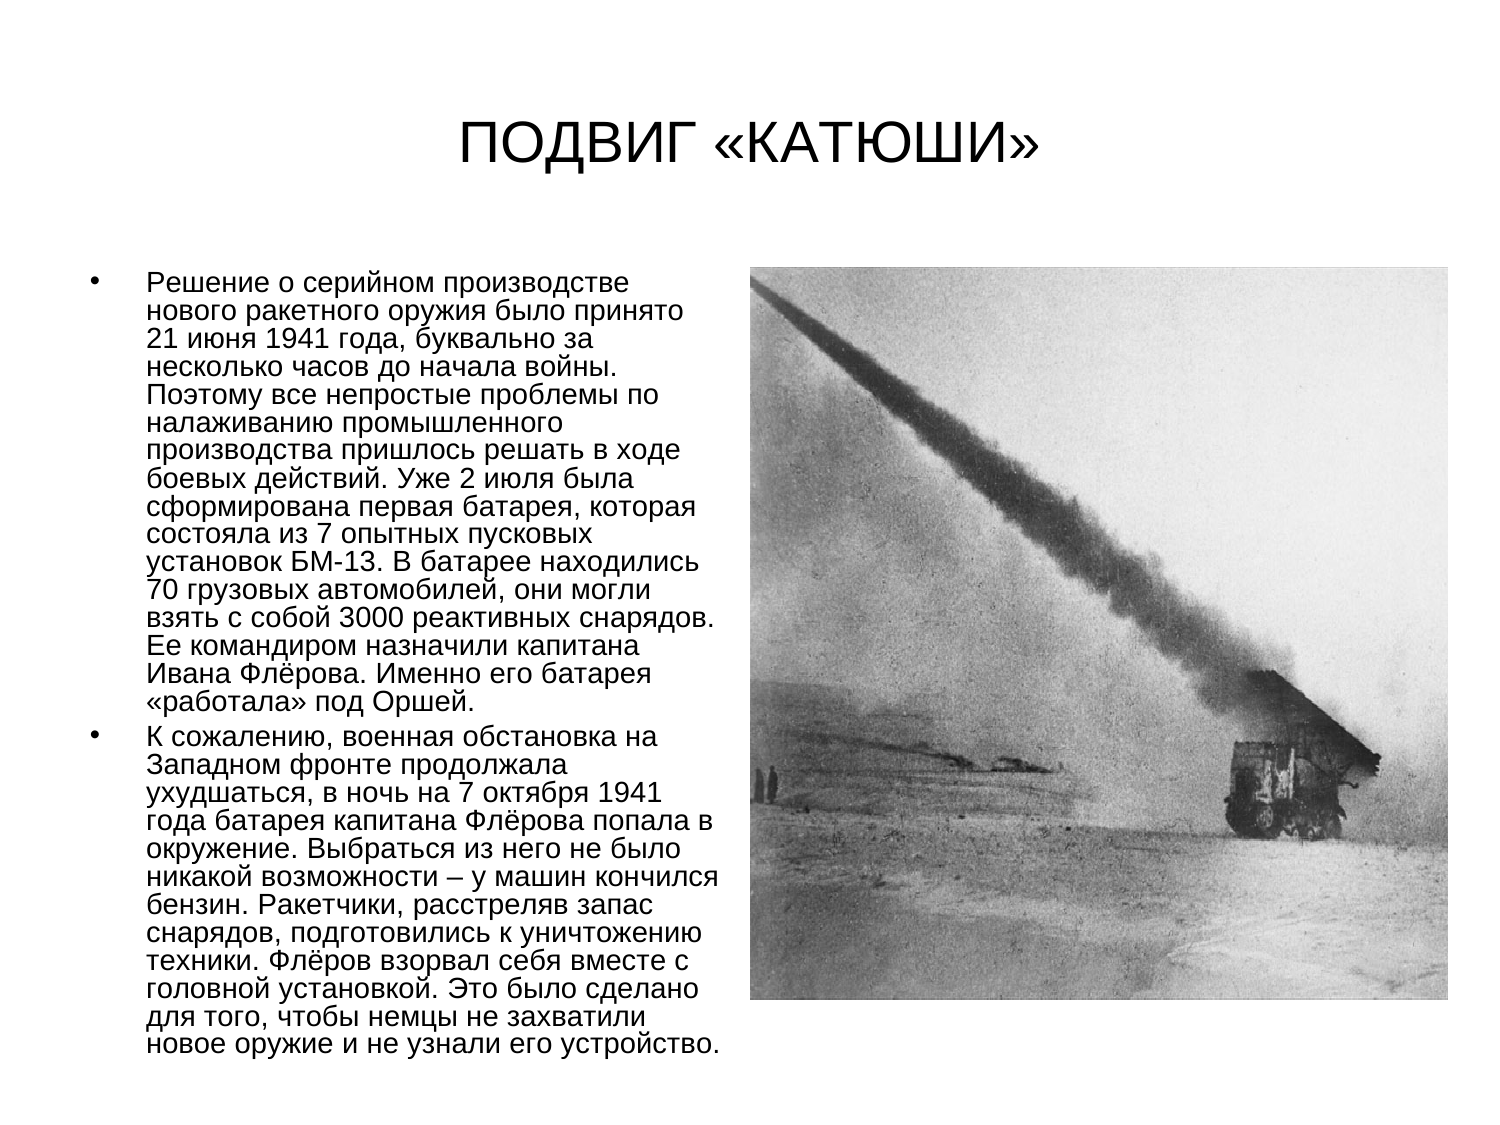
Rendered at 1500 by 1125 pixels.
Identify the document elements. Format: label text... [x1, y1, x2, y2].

list Решение о серийном производстве нового ракетного оружия было принято 21 июня 1941 года, буквально за несколько часов до начала войны. Поэтому все непростые проблемы по налаживанию промышленного производства пришлось решать в ходе боевых действий. Уже 2 июля была сформирована первая батарея, которая состояла из 7 опытных пусковых установок БМ-13. В батарее находились 70 грузовых автомобилей, они могли взять с собой 3000 реактивных снарядов. Ее командиром назначили капитана Ивана Флёрова. Именно его батарея «работала» под Оршей. К сожалению, военная обстановка на Западном фронте продолжала ухудшаться, в ночь на 7 октября 1941 года батарея капитана Флёрова попала в окружение. Выбраться из него не было никакой возможности – у машин кончился бензин. Ракетчики, расстреляв запас снарядов, подготовились к уничтожению техники. Флёров взорвал себя вместе с головной установкой. Это было сделано для того, чтобы немцы не захватили новое оружие и не узнали его устройство. [75, 262, 738, 1108]
title ПОДВИГ «КАТЮШИ» [75, 45, 1426, 233]
picture [750, 267, 1448, 1000]
